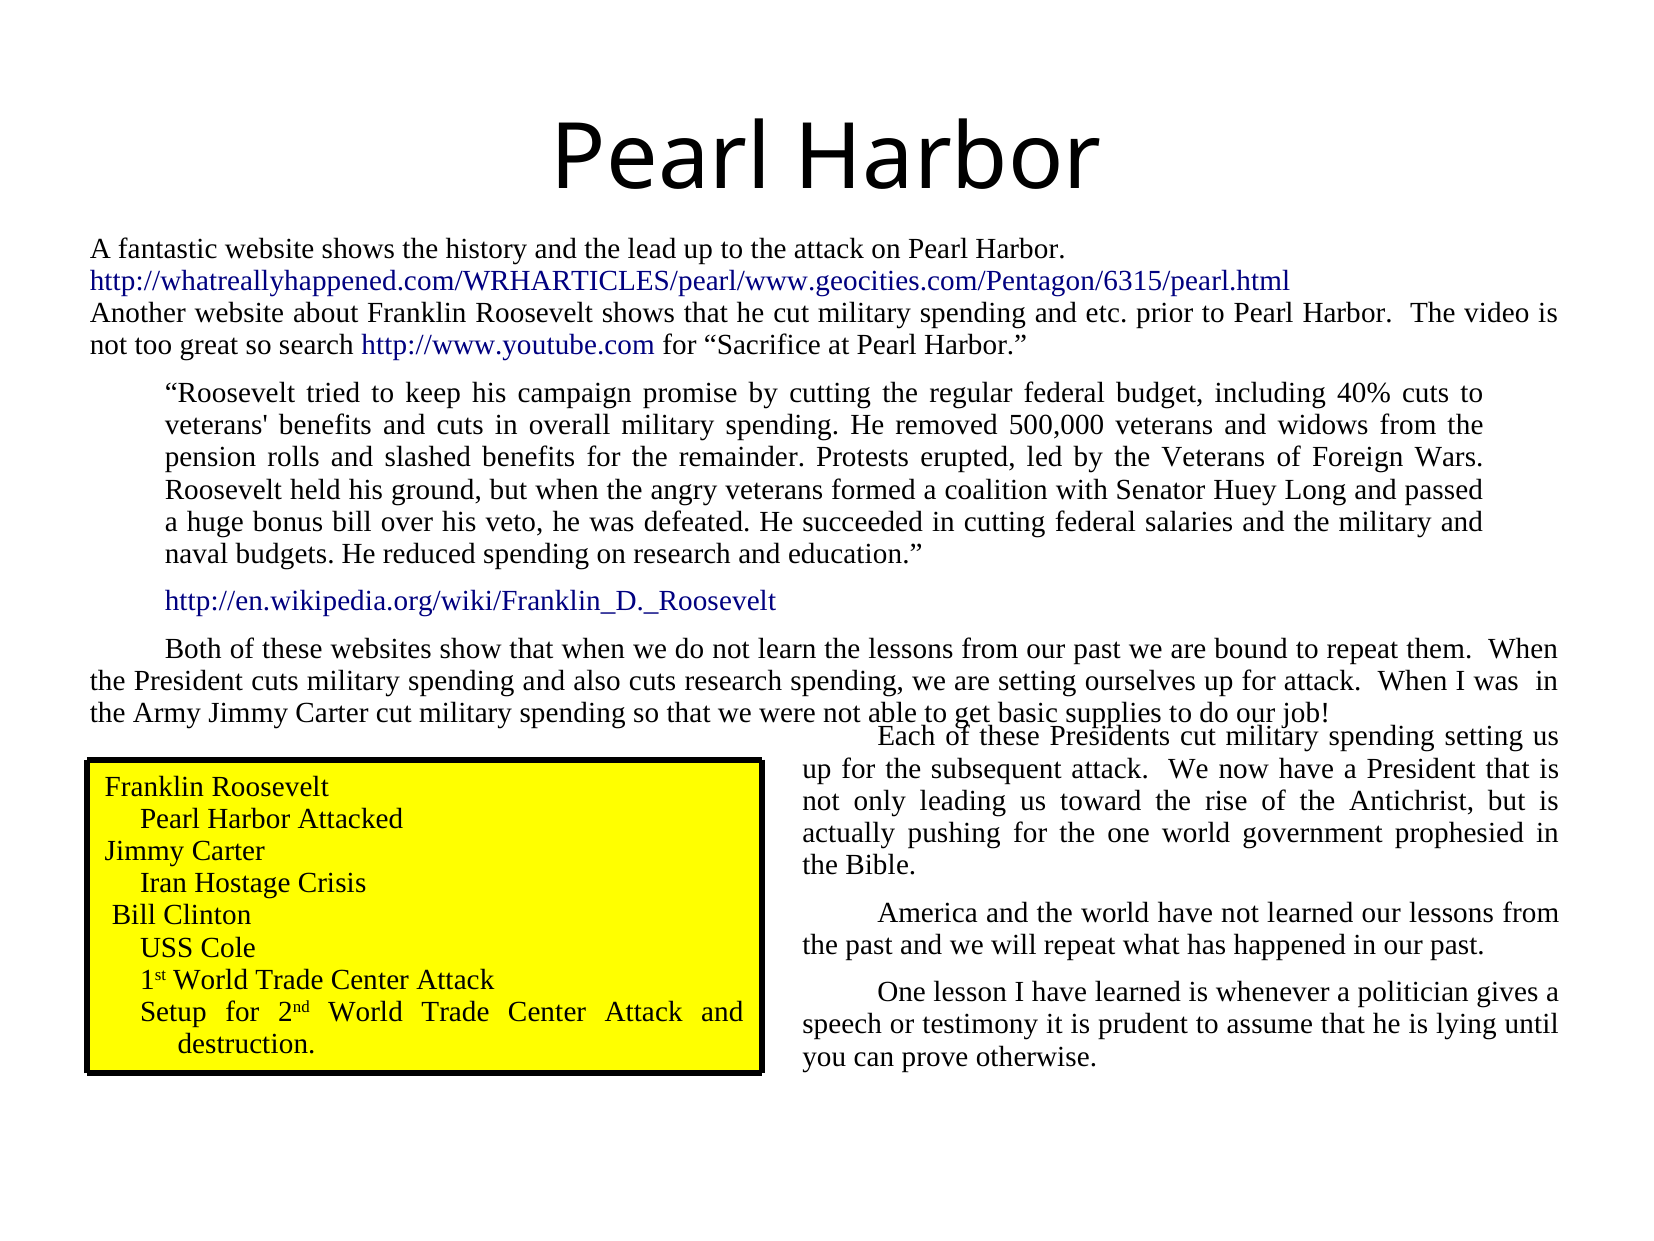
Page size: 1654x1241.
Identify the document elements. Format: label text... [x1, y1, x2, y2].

text_box A fantastic website shows the history and the lead up to the attack on Pearl Harbor. http://whatreallyhappened.com/WRHARTICLES/pearl/www.geocities.com/Pentagon/6315/pearl.html Another website about Franklin Roosevelt shows that he cut military spending and etc. prior to Pearl Harbor. The video is not too great so search http://www.youtube.com for “Sacrifice at Pearl Harbor.” “Roosevelt tried to keep his campaign promise by cutting the regular federal budget, including 40% cuts to veterans' benefits and cuts in overall military spending. He removed 500,000 veterans and widows from the pension rolls and slashed benefits for the remainder. Protests erupted, led by the Veterans of Foreign Wars. Roosevelt held his ground, but when the angry veterans formed a coalition with Senator Huey Long and passed a huge bonus bill over his veto, he was defeated. He succeeded in cutting federal salaries and the military and naval budgets. He reduced spending on research and education.” http://en.wikipedia.org/wiki/Franklin_D._Roosevelt Both of these websites show that when we do not learn the lessons from our past we are bound to repeat them. When the President cuts military spending and also cuts research spending, we are setting ourselves up for attack. When I was in the Army Jimmy Carter cut military spending so that we were not able to get basic supplies to do our job! [75, 225, 1576, 737]
title Pearl Harbor [82, 49, 1571, 225]
text_box Each of these Presidents cut military spending setting us up for the subsequent attack. We now have a President that is not only leading us toward the rise of the Antichrist, but is actually pushing for the one world government prophesied in the Bible. America and the world have not learned our lessons from the past and we will repeat what has happened in our past. One lesson I have learned is whenever a politician gives a speech or testimony it is prudent to assume that he is lying until you can prove otherwise. [787, 712, 1576, 1080]
text_box Franklin Roosevelt Pearl Harbor Attacked Jimmy Carter Iran Hostage Crisis Bill Clinton USS Cole 1st World Trade Center Attack Setup for 2nd World Trade Center Attack and destruction. [86, 759, 762, 1074]
